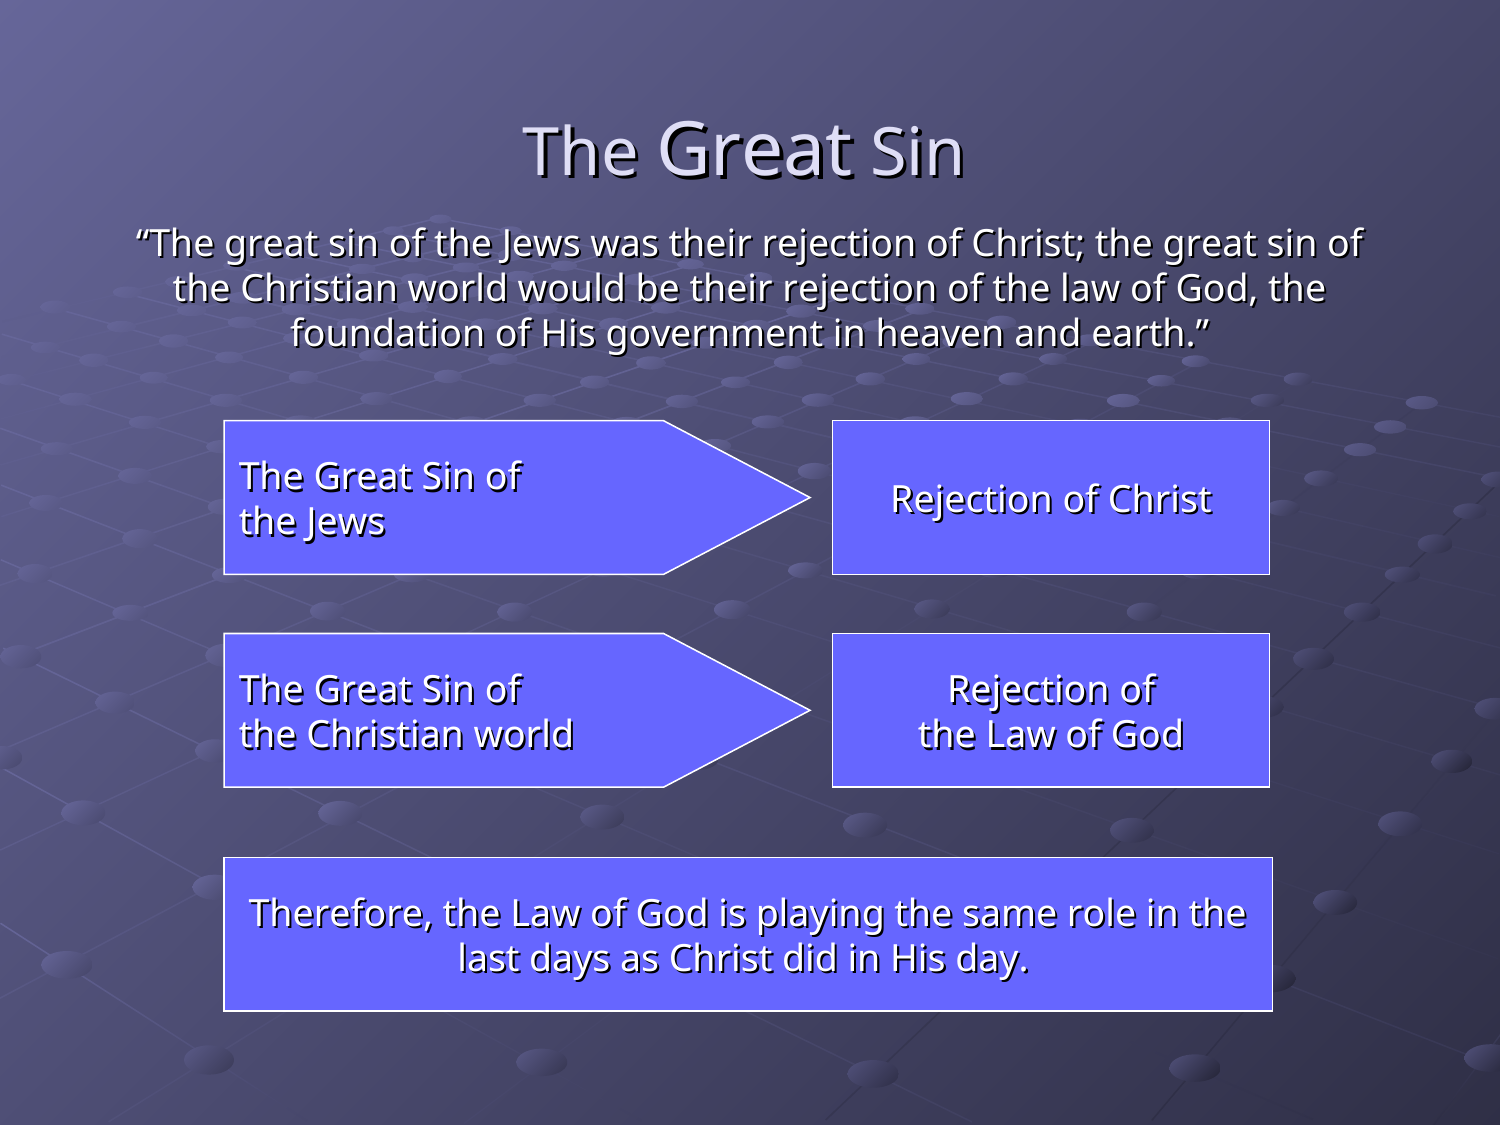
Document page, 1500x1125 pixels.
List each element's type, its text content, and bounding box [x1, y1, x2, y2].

text_box Rejection of the Law of God [832, 633, 1270, 788]
text_box Rejection of Christ [832, 420, 1270, 575]
text_box The Great Sin of the Christian world [224, 633, 811, 788]
text_box “The great sin of the Jews was their rejection of Christ; the great sin of the Christian world would be their rejection of the law of God, the foundation of His government in heaven and earth.” [105, 211, 1396, 362]
title The Great Sin [69, 81, 1420, 209]
text_box The Great Sin of the Jews [224, 420, 811, 575]
text_box Therefore, the Law of God is playing the same role in the last days as Christ did in His day. [224, 857, 1273, 1012]
